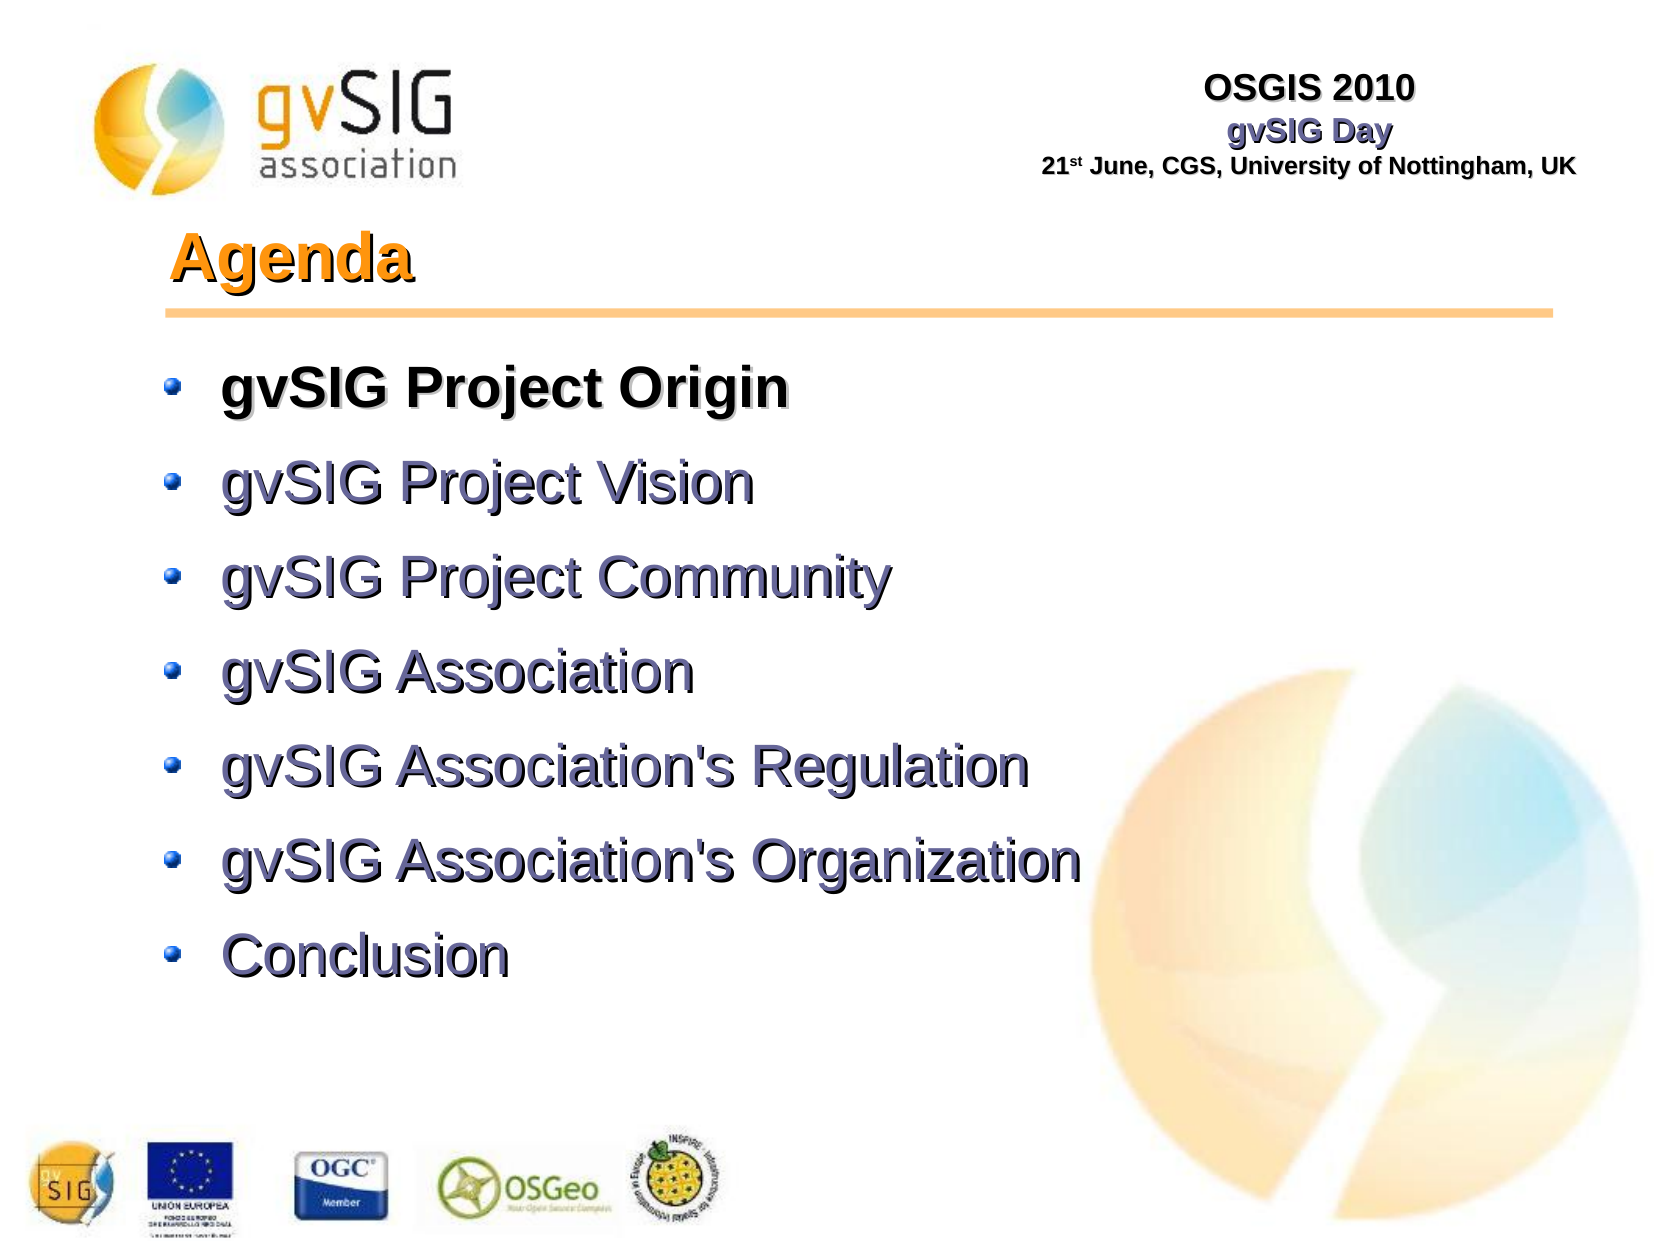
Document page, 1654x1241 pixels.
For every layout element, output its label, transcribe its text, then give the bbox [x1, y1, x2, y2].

list gvSIG Project Origin gvSIG Project Vision gvSIG Project Community gvSIG Association gvSIG Association's Regulation gvSIG Association's Organization Conclusion [164, 354, 1359, 1123]
text_box Agenda [153, 211, 569, 302]
picture [1, 0, 1654, 1241]
